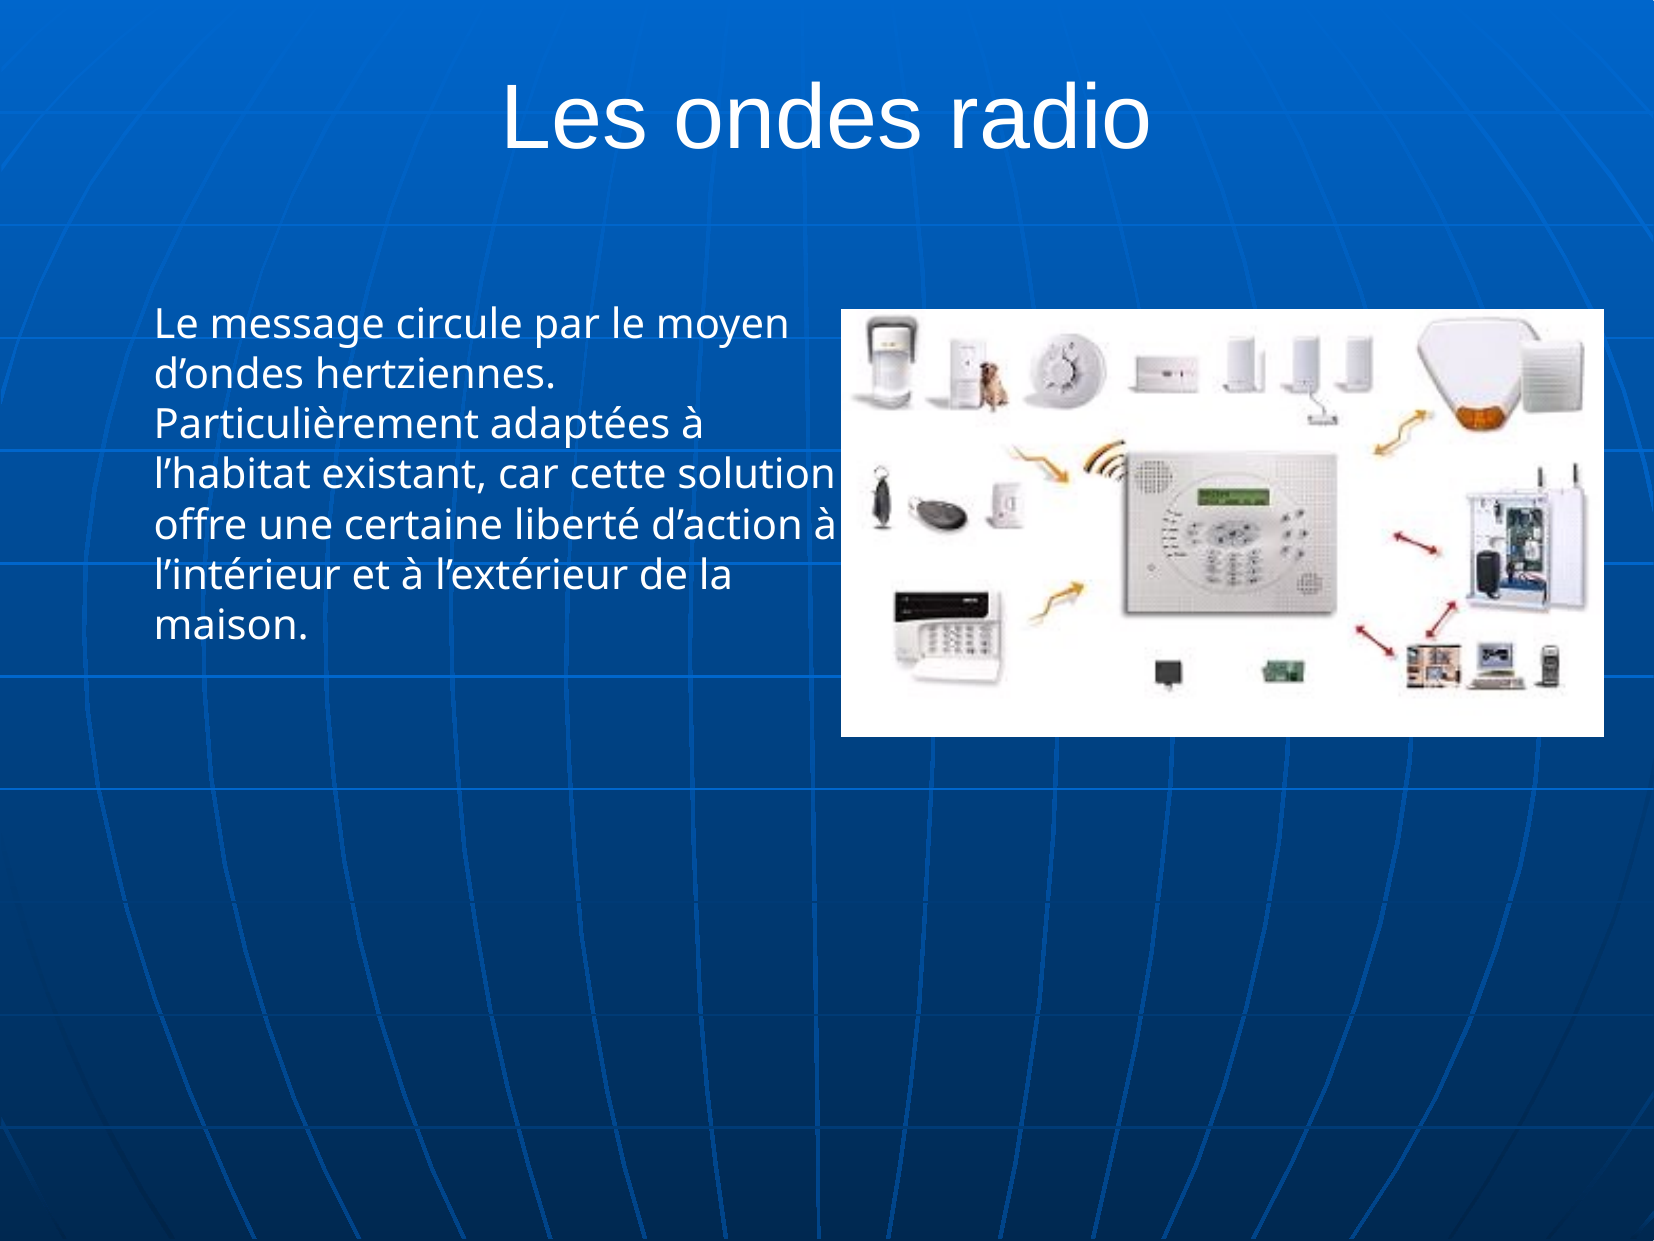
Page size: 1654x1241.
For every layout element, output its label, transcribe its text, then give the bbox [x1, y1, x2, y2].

picture [841, 309, 1604, 737]
list Le message circule par le moyen d’ondes hertziennes. Particulièrement adaptées à l’habitat existant, car cette solution offre une certaine liberté d’action à l’intérieur et à l’extérieur de la maison. [82, 289, 866, 1108]
title Les ondes radio [82, 49, 1571, 257]
